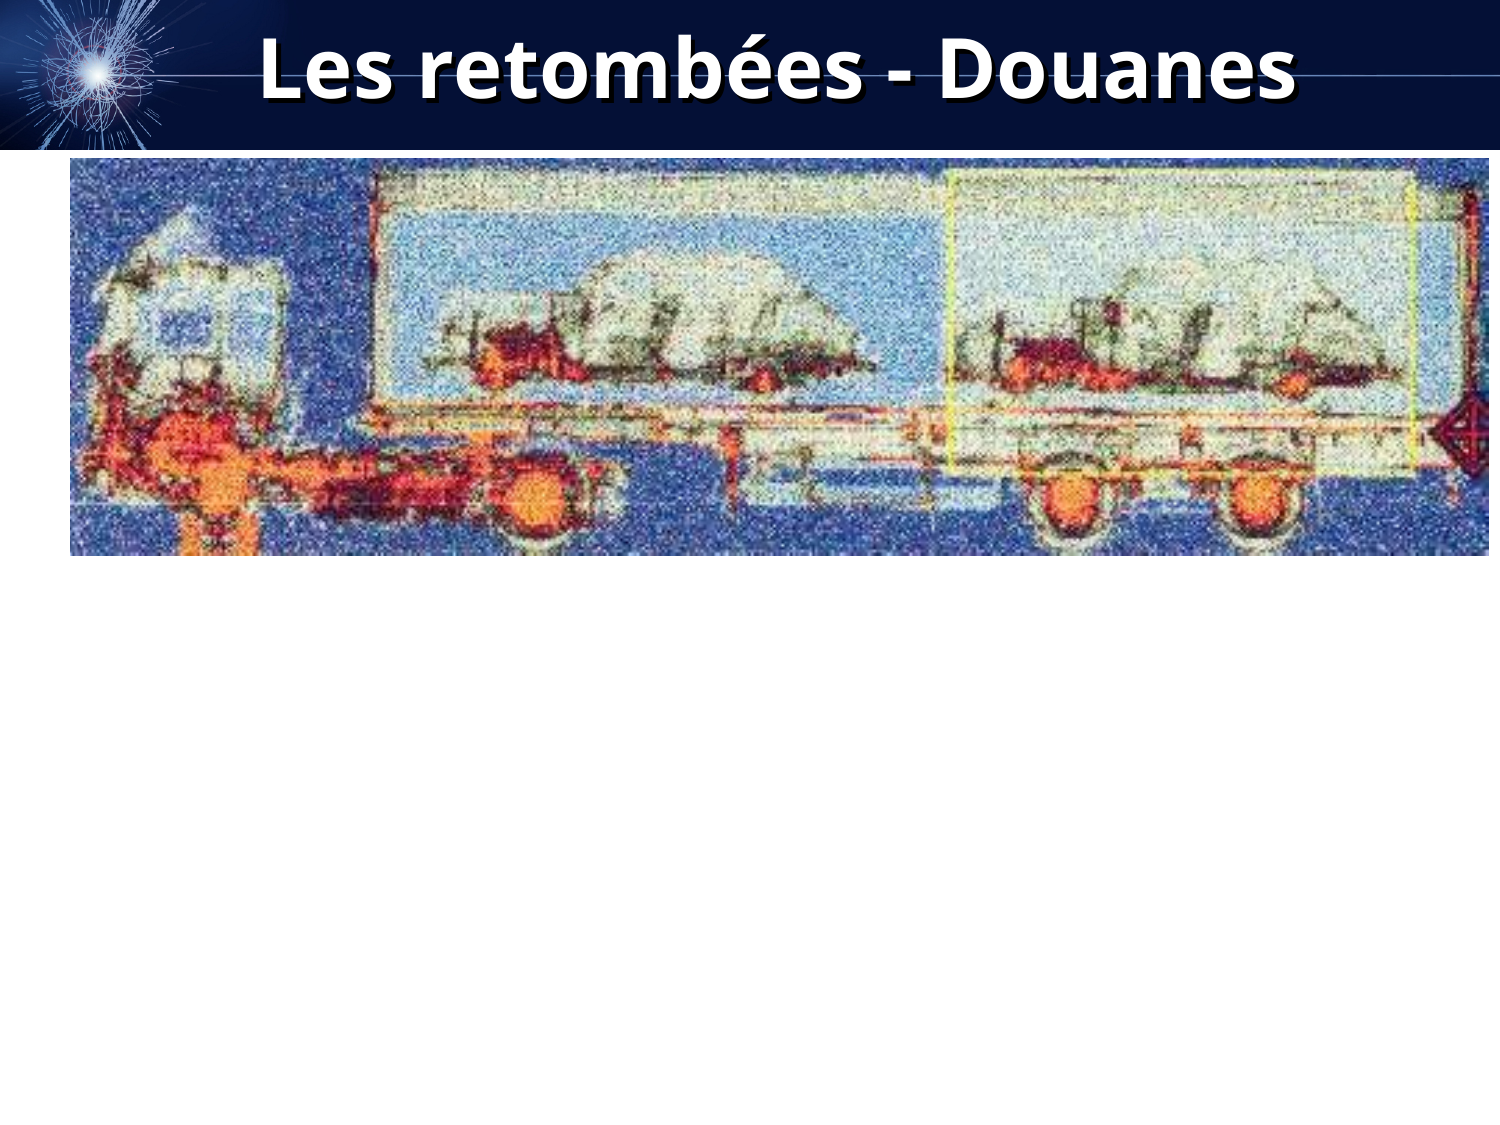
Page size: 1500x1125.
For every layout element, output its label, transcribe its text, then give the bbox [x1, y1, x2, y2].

picture [0, 0, 1500, 150]
picture [70, 158, 1489, 556]
title Les retombées - Douanes [242, 7, 1477, 125]
